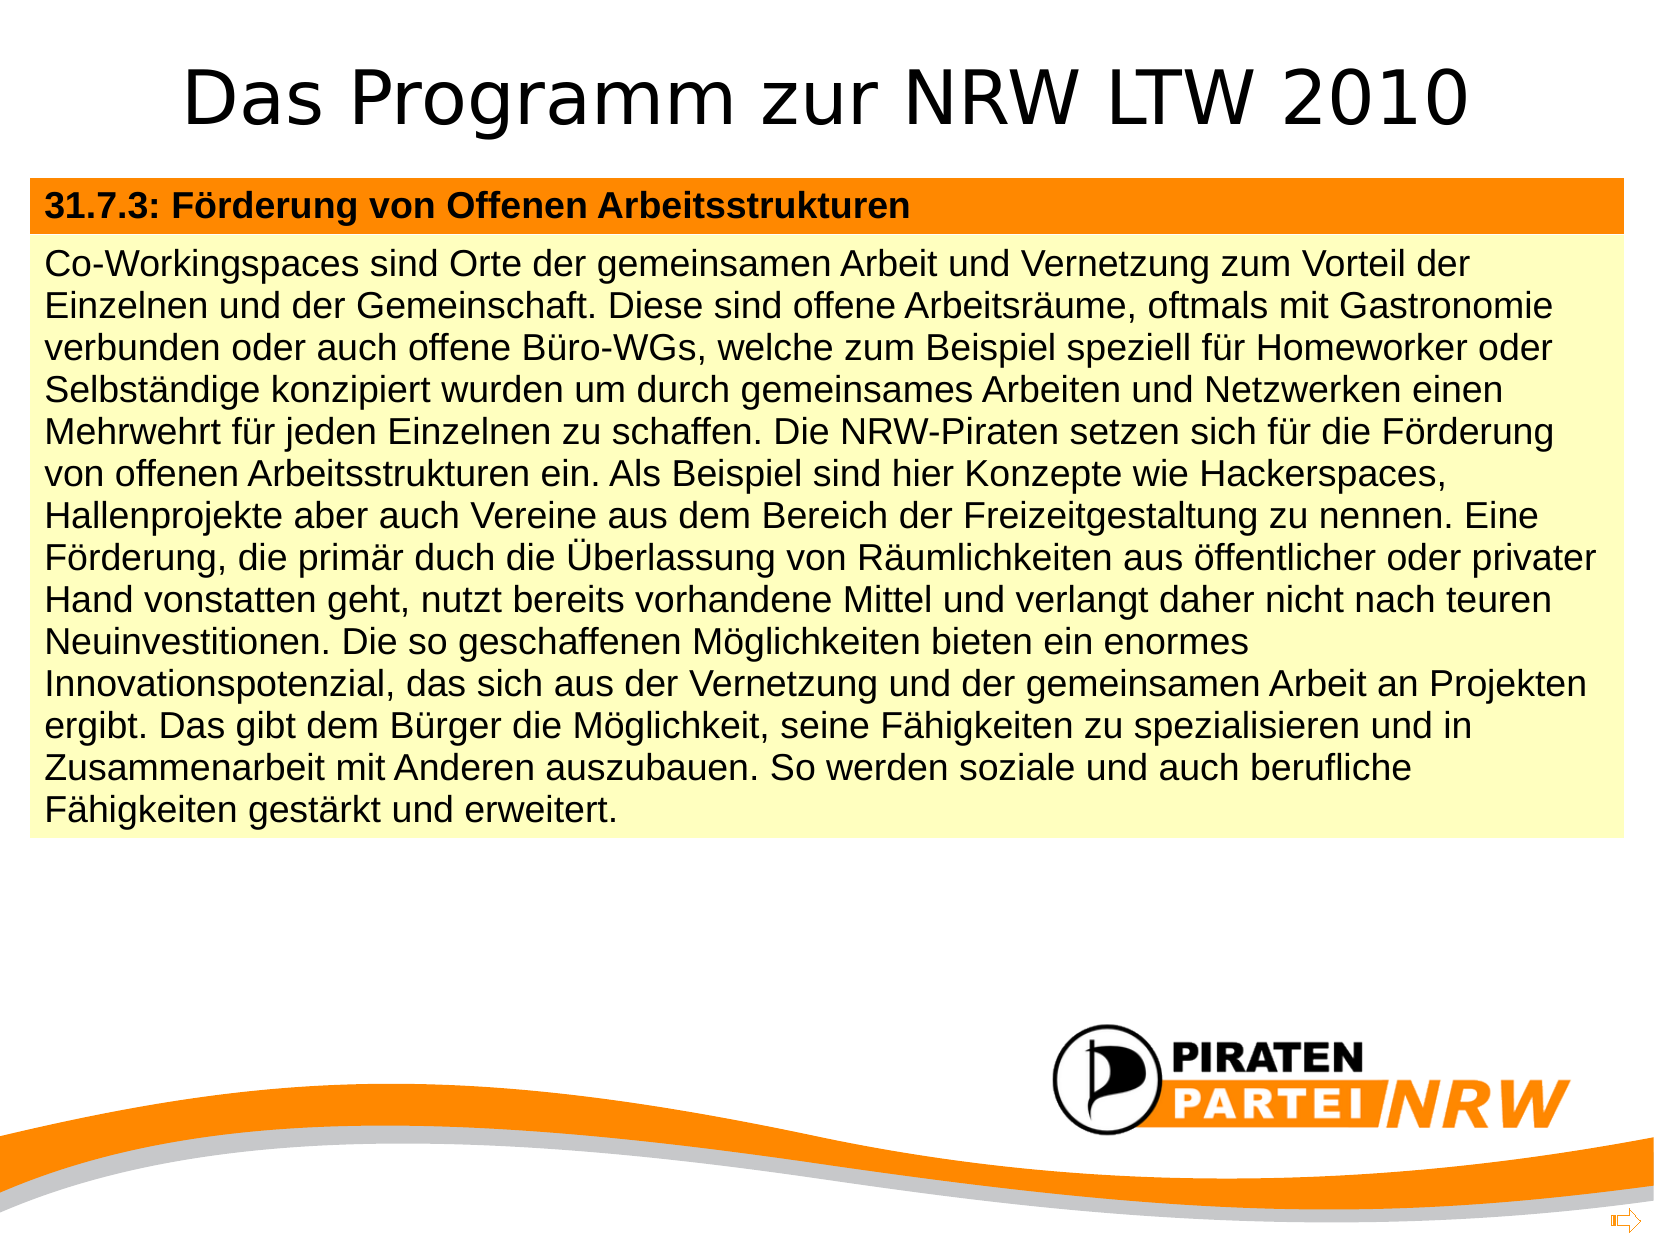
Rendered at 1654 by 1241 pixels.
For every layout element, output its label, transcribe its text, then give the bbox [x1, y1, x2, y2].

picture [1045, 1021, 1579, 1140]
table_cell Co-Workingspaces sind Orte der gemeinsamen Arbeit und Vernetzung zum Vorteil der Einzelnen und der Gemeinschaft. Diese sind offene Arbeitsräume, oftmals mit Gastronomie verbunden oder auch offene Büro-WGs, welche zum Beispiel speziell für Homeworker oder Selbständige konzipiert wurden um durch gemeinsames Arbeiten und Netzwerken einen Mehrwehrt für jeden Einzelnen zu schaffen. Die NRW-Piraten setzen sich für die Förderung von offenen Arbeitsstrukturen ein. Als Beispiel sind hier Konzepte wie Hackerspaces, Hallenprojekte aber auch Vereine aus dem Bereich der Freizeitgestaltung zu nennen. Eine Förderung, die primär duch die Überlassung von Räumlichkeiten aus öffentlicher oder privater Hand vonstatten geht, nutzt bereits vorhandene Mittel und verlangt daher nicht nach teuren Neuinvestitionen. Die so geschaffenen Möglichkeiten bieten ein enormes Innovationspotenzial, das sich aus der Vernetzung und der gemeinsamen Arbeit an Projekten ergibt. Das gibt dem Bürger die Möglichkeit, seine Fähigkeiten zu spezialisieren und in Zusammenarbeit mit Anderen auszubauen. So werden soziale und auch berufliche Fähigkeiten gestärkt und erweitert. [30, 235, 1624, 838]
title Das Programm zur NRW LTW 2010 [82, 54, 1571, 143]
table_header 31.7.3: Förderung von Offenen Arbeitsstrukturen [30, 178, 1624, 234]
